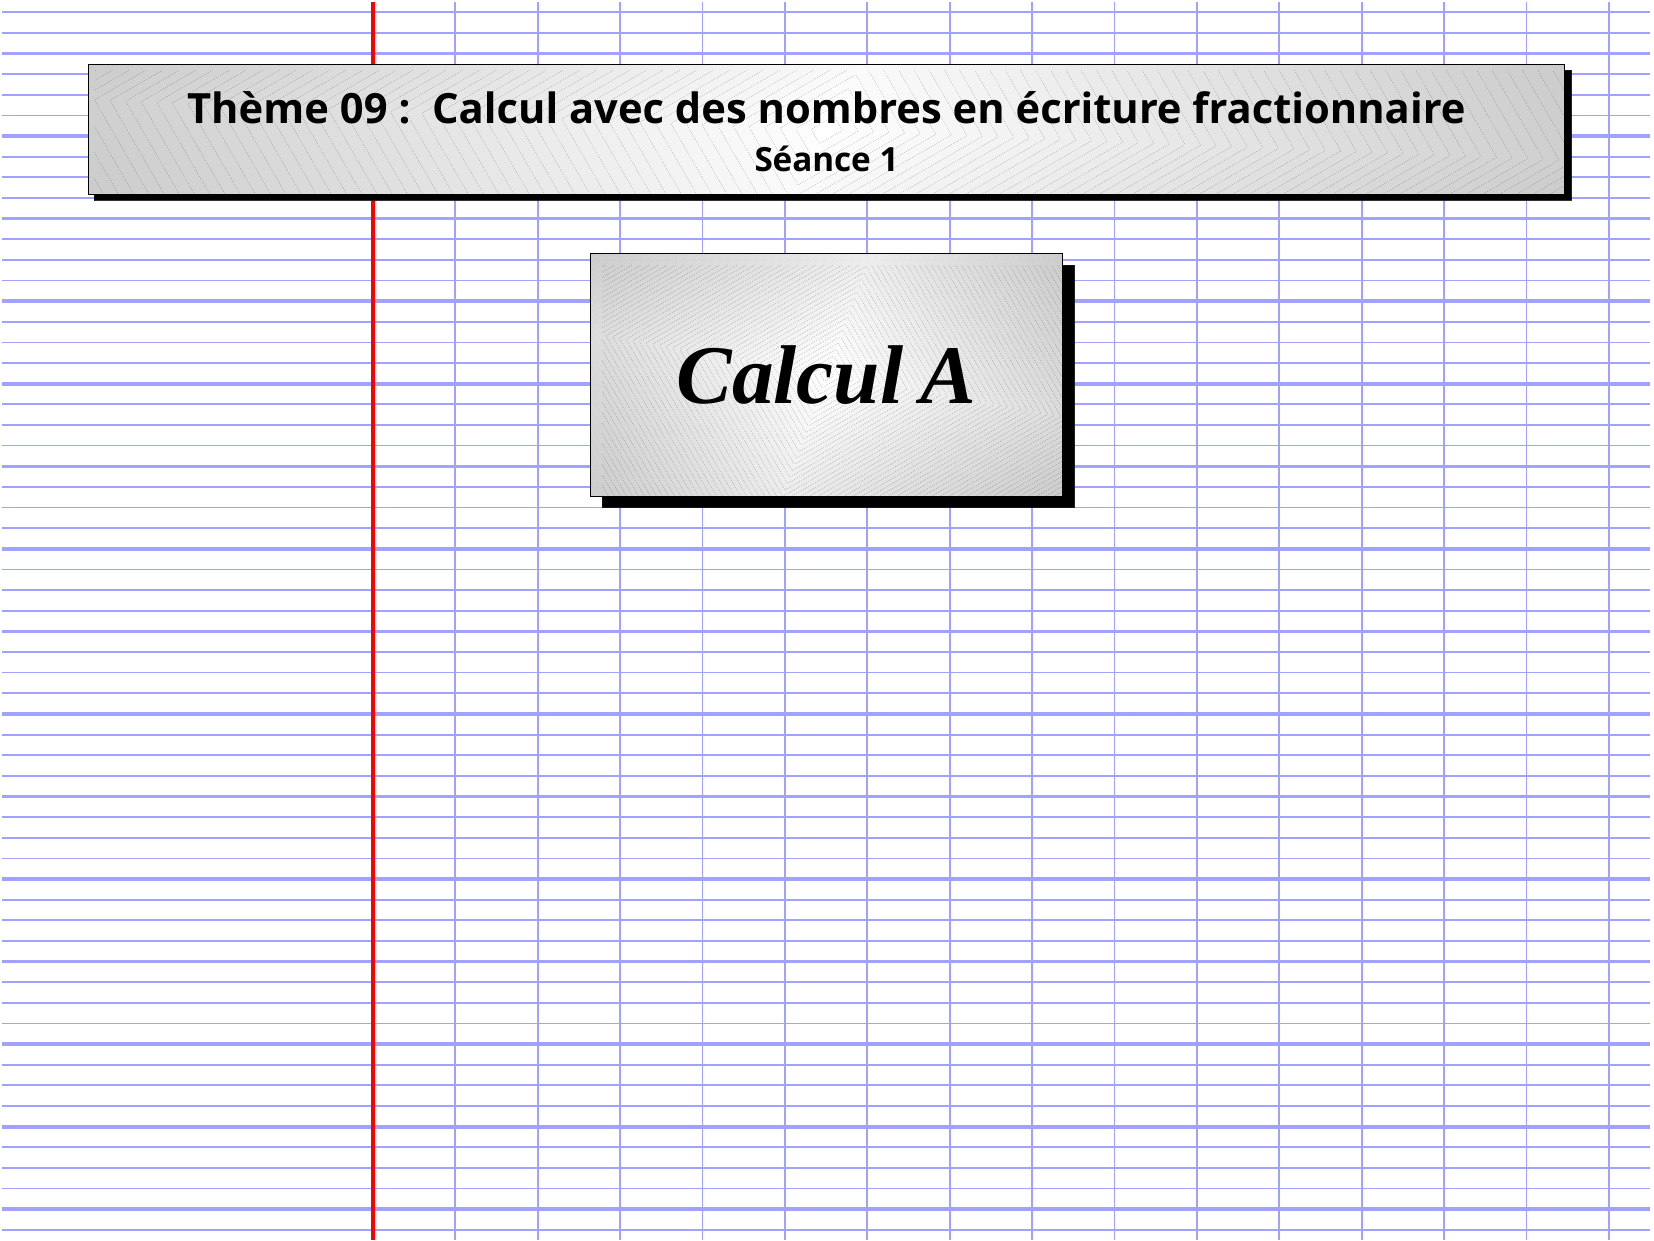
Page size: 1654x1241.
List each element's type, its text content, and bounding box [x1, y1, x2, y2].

text_box Calcul A [590, 253, 1063, 497]
picture [0, 0, 1654, 1241]
text_box Thème 09 : Calcul avec des nombres en écriture fractionnaire Séance 1 [88, 64, 1565, 195]
